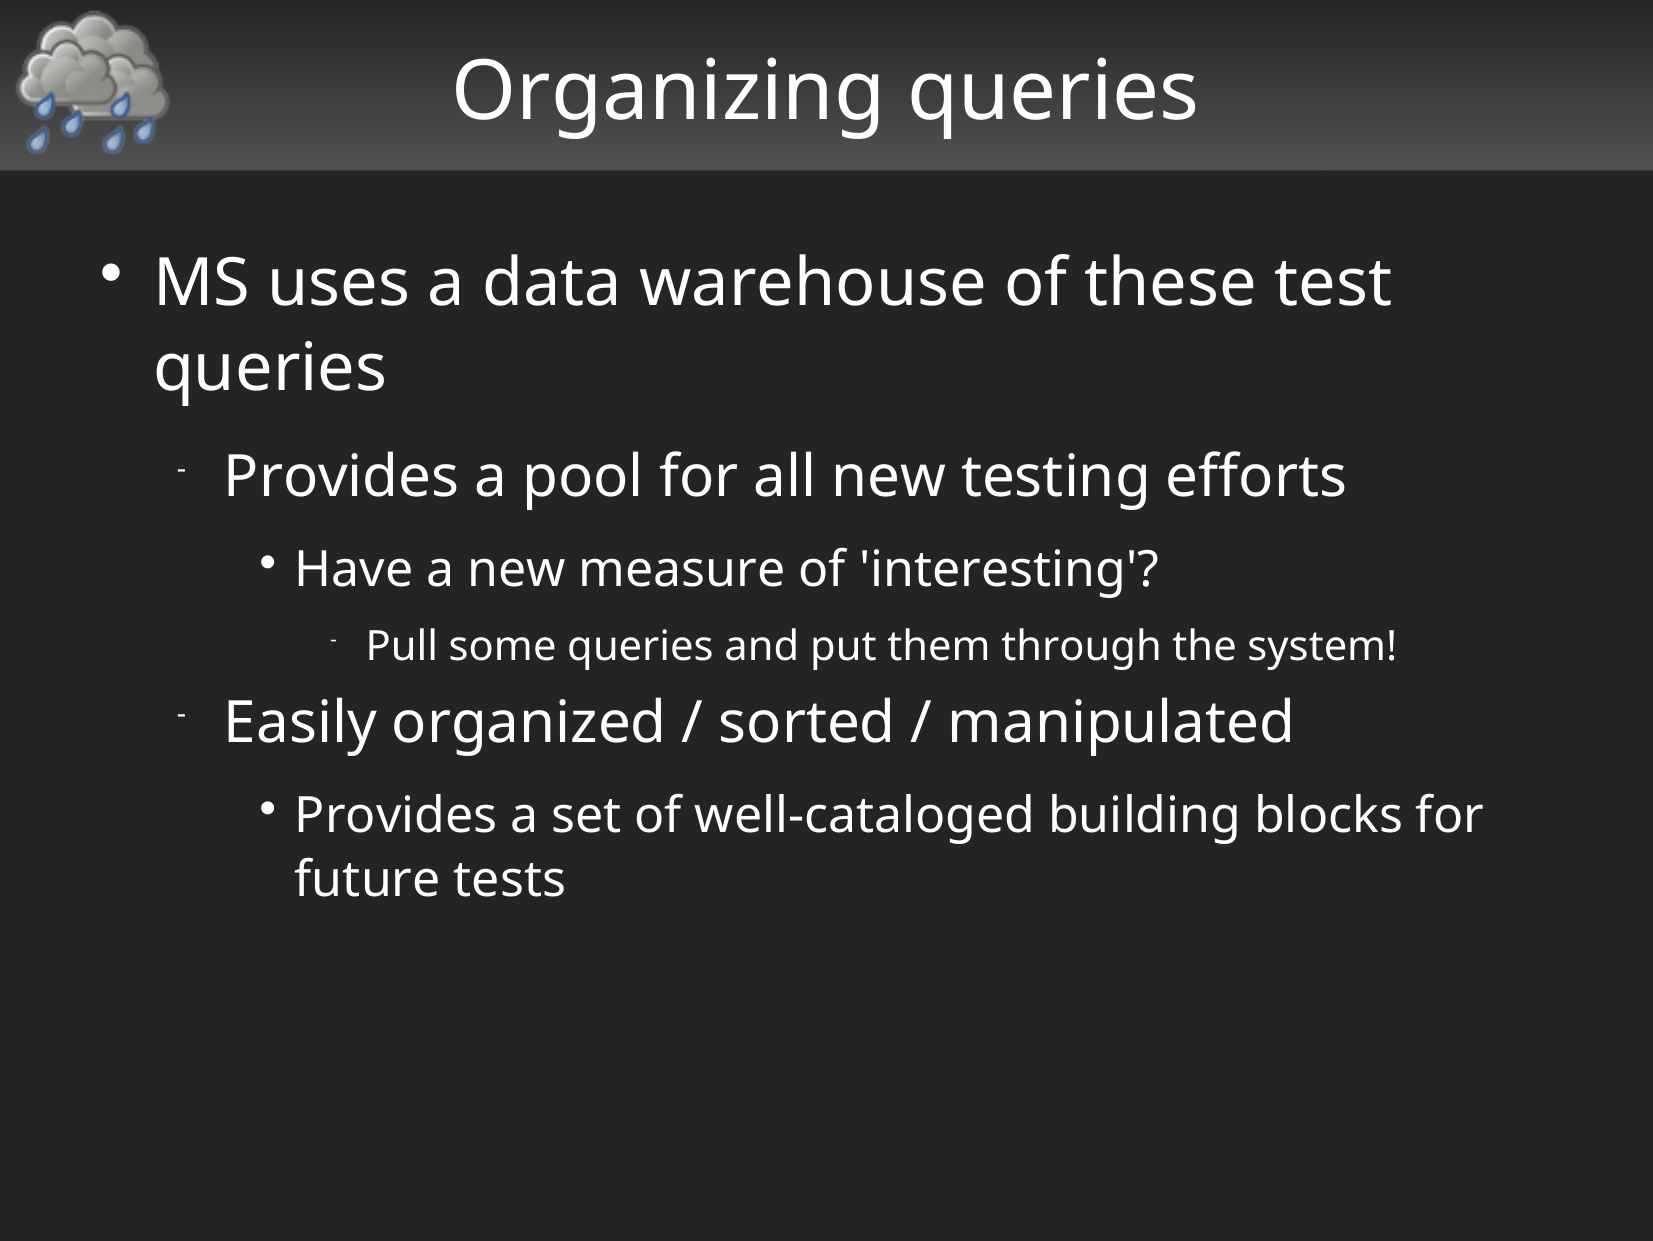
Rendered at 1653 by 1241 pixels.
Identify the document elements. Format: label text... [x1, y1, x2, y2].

list MS uses a data warehouse of these test queries Provides a pool for all new testing efforts Have a new measure of 'interesting'? Pull some queries and put them through the system! Easily organized / sorted / manipulated Provides a set of well-cataloged building blocks for future tests [82, 236, 1570, 1042]
title Organizing queries [82, 39, 1570, 137]
picture [0, 0, 1653, 1241]
